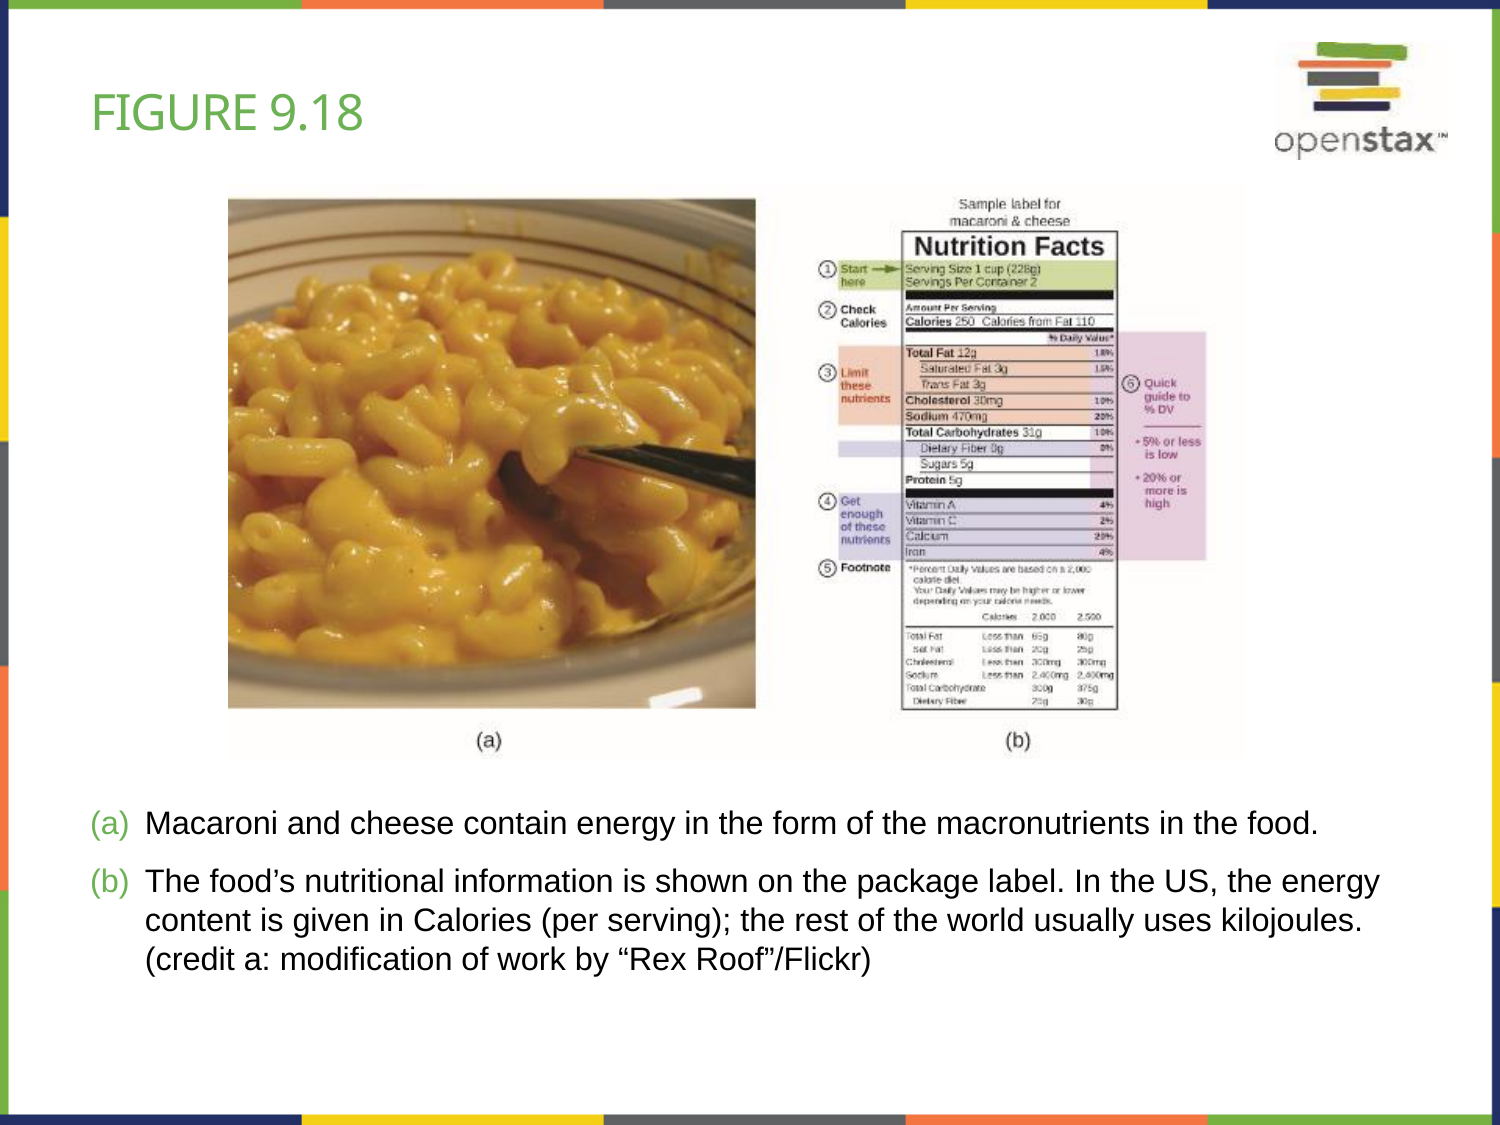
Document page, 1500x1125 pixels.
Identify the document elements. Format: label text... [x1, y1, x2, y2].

title Figure 9.18 [75, 39, 1398, 148]
list Macaroni and cheese contain energy in the form of the macronutrients in the food. The food’s nutritional information is shown on the package label. In the US, the energy content is given in Calories (per serving); the rest of the world usually uses kilojoules. (credit a: modification of work by “Rex Roof”/Flickr) [75, 794, 1398, 986]
picture [0, 0, 1500, 1125]
